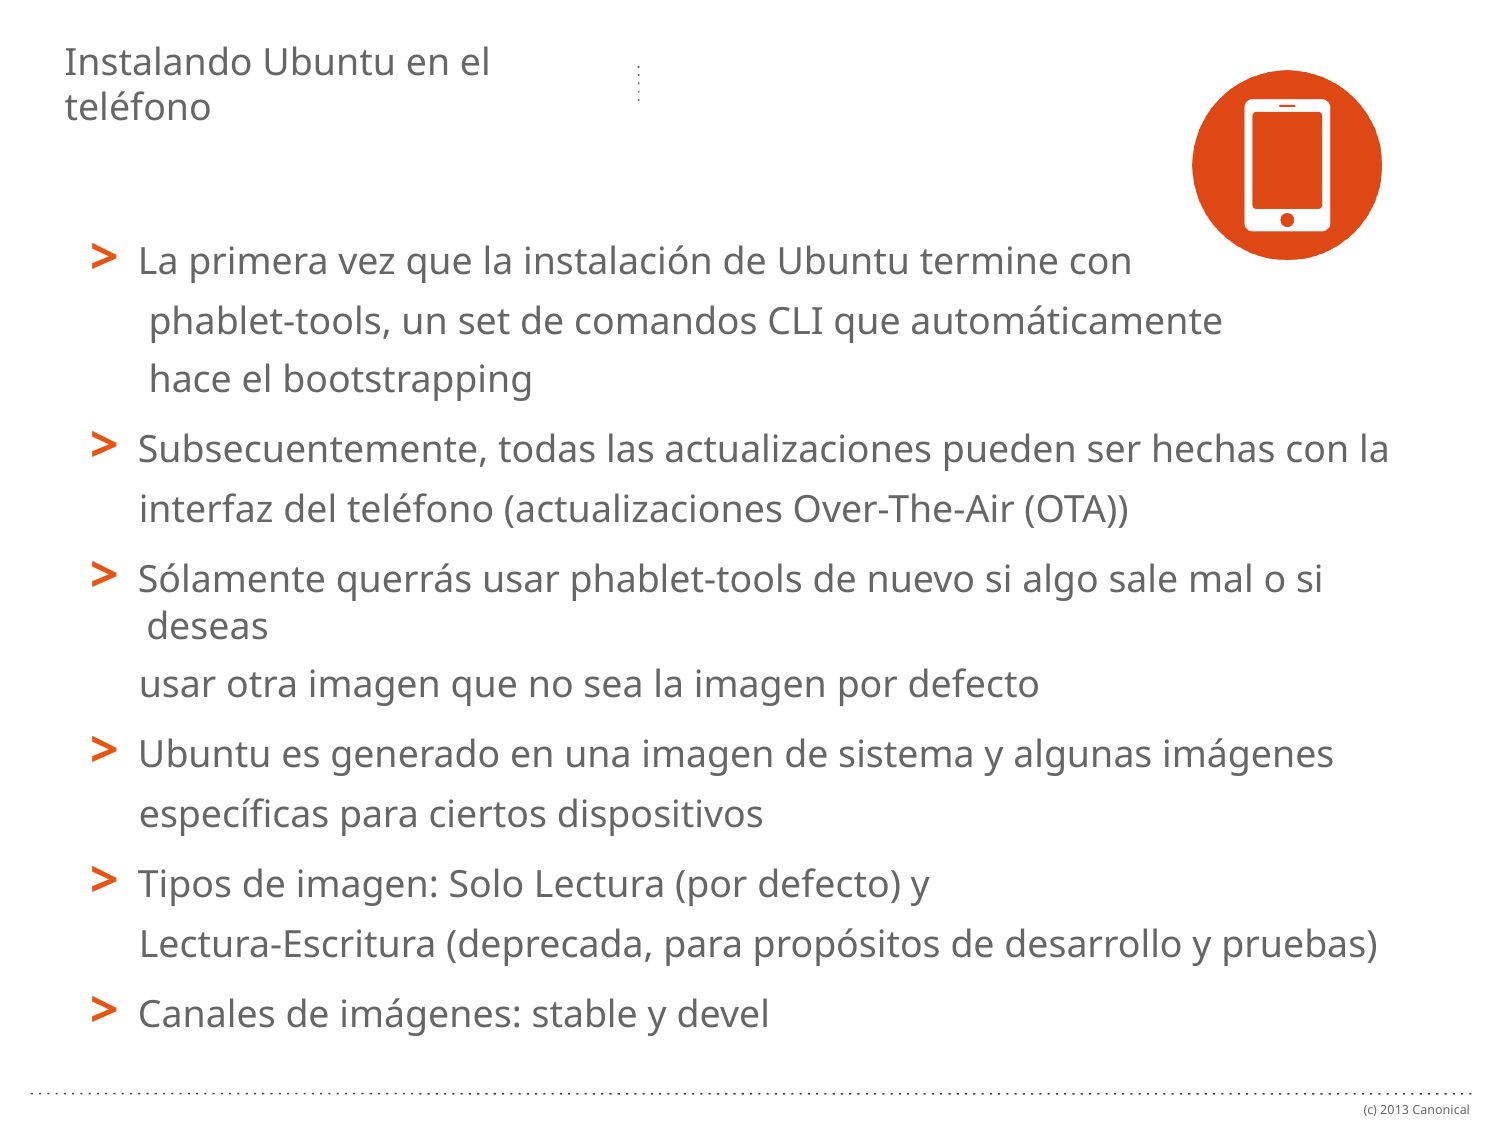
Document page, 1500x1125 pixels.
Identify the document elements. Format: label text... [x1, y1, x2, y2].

picture [1192, 70, 1382, 260]
title Instalando Ubuntu en el teléfono [49, 53, 650, 114]
list > La primera vez que la instalación de Ubuntu termine con phablet-tools, un set de comandos CLI que automáticamente hace el bootstrapping > Subsecuentemente, todas las actualizaciones pueden ser hechas con la interfaz del teléfono (actualizaciones Over-The-Air (OTA)) > Sólamente querrás usar phablet-tools de nuevo si algo sale mal o si deseas usar otra imagen que no sea la imagen por defecto > Ubuntu es generado en una imagen de sistema y algunas imágenes específicas para ciertos dispositivos > Tipos de imagen: Solo Lectura (por defecto) y Lectura-Escritura (deprecada, para propósitos de desarrollo y pruebas) > Canales de imágenes: stable y devel [75, 209, 1425, 1078]
text_box (c) 2013 Canonical [19, 1099, 1485, 1119]
